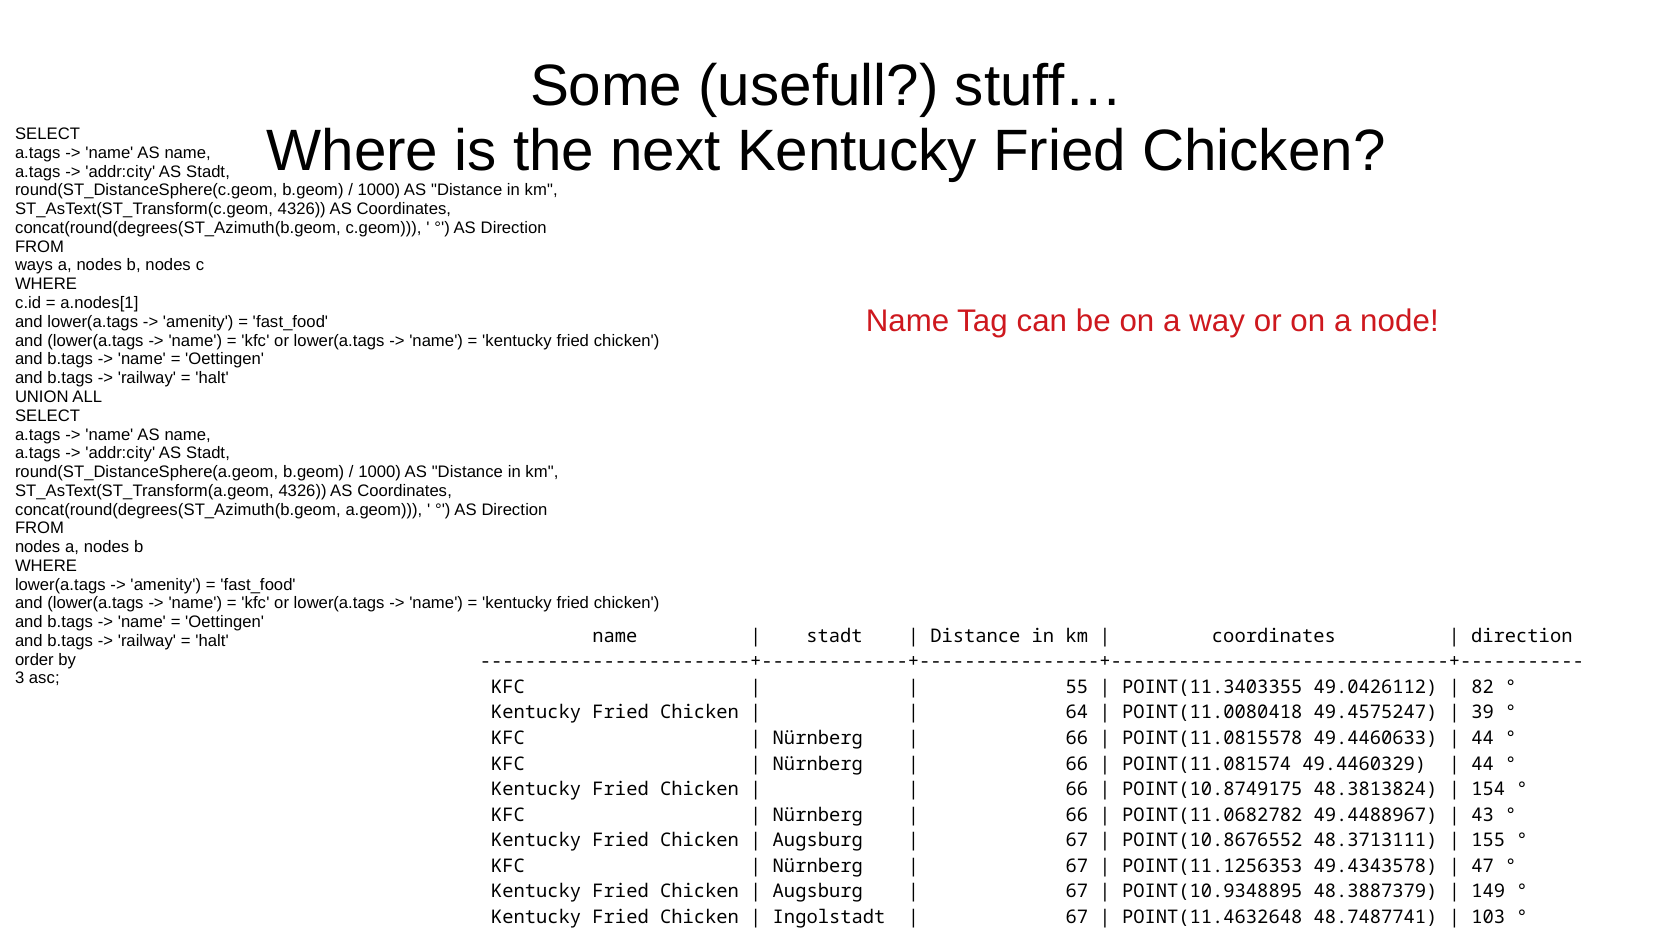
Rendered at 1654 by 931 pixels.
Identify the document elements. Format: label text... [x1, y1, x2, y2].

title Some (usefull?) stuff… Where is the next Kentucky Fried Chicken? [82, 15, 1571, 124]
subtitle SELECT a.tags -> 'name' AS name, a.tags -> 'addr:city' AS Stadt, round(ST_DistanceSphere(c.geom, b.geom) / 1000) AS "Distance in km", ST_AsText(ST_Transform(c.geom, 4326)) AS Coordinates, concat(round(degrees(ST_Azimuth(b.geom, c.geom))), ' °') AS Direction FROM ways a, nodes b, nodes c WHERE c.id = a.nodes[1] and lower(a.tags -> 'amenity') = 'fast_food' and (lower(a.tags -> 'name') = 'kfc' or lower(a.tags -> 'name') = 'kentucky fried chicken') and b.tags -> 'name' = 'Oettingen' and b.tags -> 'railway' = 'halt' UNION ALL SELECT a.tags -> 'name' AS name, a.tags -> 'addr:city' AS Stadt, round(ST_DistanceSphere(a.geom, b.geom) / 1000) AS "Distance in km", ST_AsText(ST_Transform(a.geom, 4326)) AS Coordinates, concat(round(degrees(ST_Azimuth(b.geom, a.geom))), ' °') AS Direction FROM nodes a, nodes b WHERE lower(a.tags -> 'amenity') = 'fast_food' and (lower(a.tags -> 'name') = 'kfc' or lower(a.tags -> 'name') = 'kentucky fried chicken') and b.tags -> 'name' = 'Oettingen' and b.tags -> 'railway' = 'halt' order by 3 asc; [15, 124, 1621, 688]
text_box name | stadt | Distance in km | coordinates | direction ------------------------+-------------+----------------+------------------------------+----------- KFC | | 55 | POINT(11.3403355 49.0426112) | 82 ° Kentucky Fried Chicken | | 64 | POINT(11.0080418 49.4575247) | 39 ° KFC | Nürnberg | 66 | POINT(11.0815578 49.4460633) | 44 ° KFC | Nürnberg | 66 | POINT(11.081574 49.4460329) | 44 ° Kentucky Fried Chicken | | 66 | POINT(10.8749175 48.3813824) | 154 ° KFC | Nürnberg | 66 | POINT(11.0682782 49.4488967) | 43 ° Kentucky Fried Chicken | Augsburg | 67 | POINT(10.8676552 48.3713111) | 155 ° KFC | Nürnberg | 67 | POINT(11.1256353 49.4343578) | 47 ° Kentucky Fried Chicken | Augsburg | 67 | POINT(10.9348895 48.3887379) | 149 ° Kentucky Fried Chicken | Ingolstadt | 67 | POINT(11.4632648 48.7487741) | 103 ° KFC | Neu-Ulm | 74 | POINT(10.021679 48.3955108) | 226 ° [465, 615, 1654, 931]
text_box Name Tag can be on a way or on a node! [851, 295, 1456, 346]
